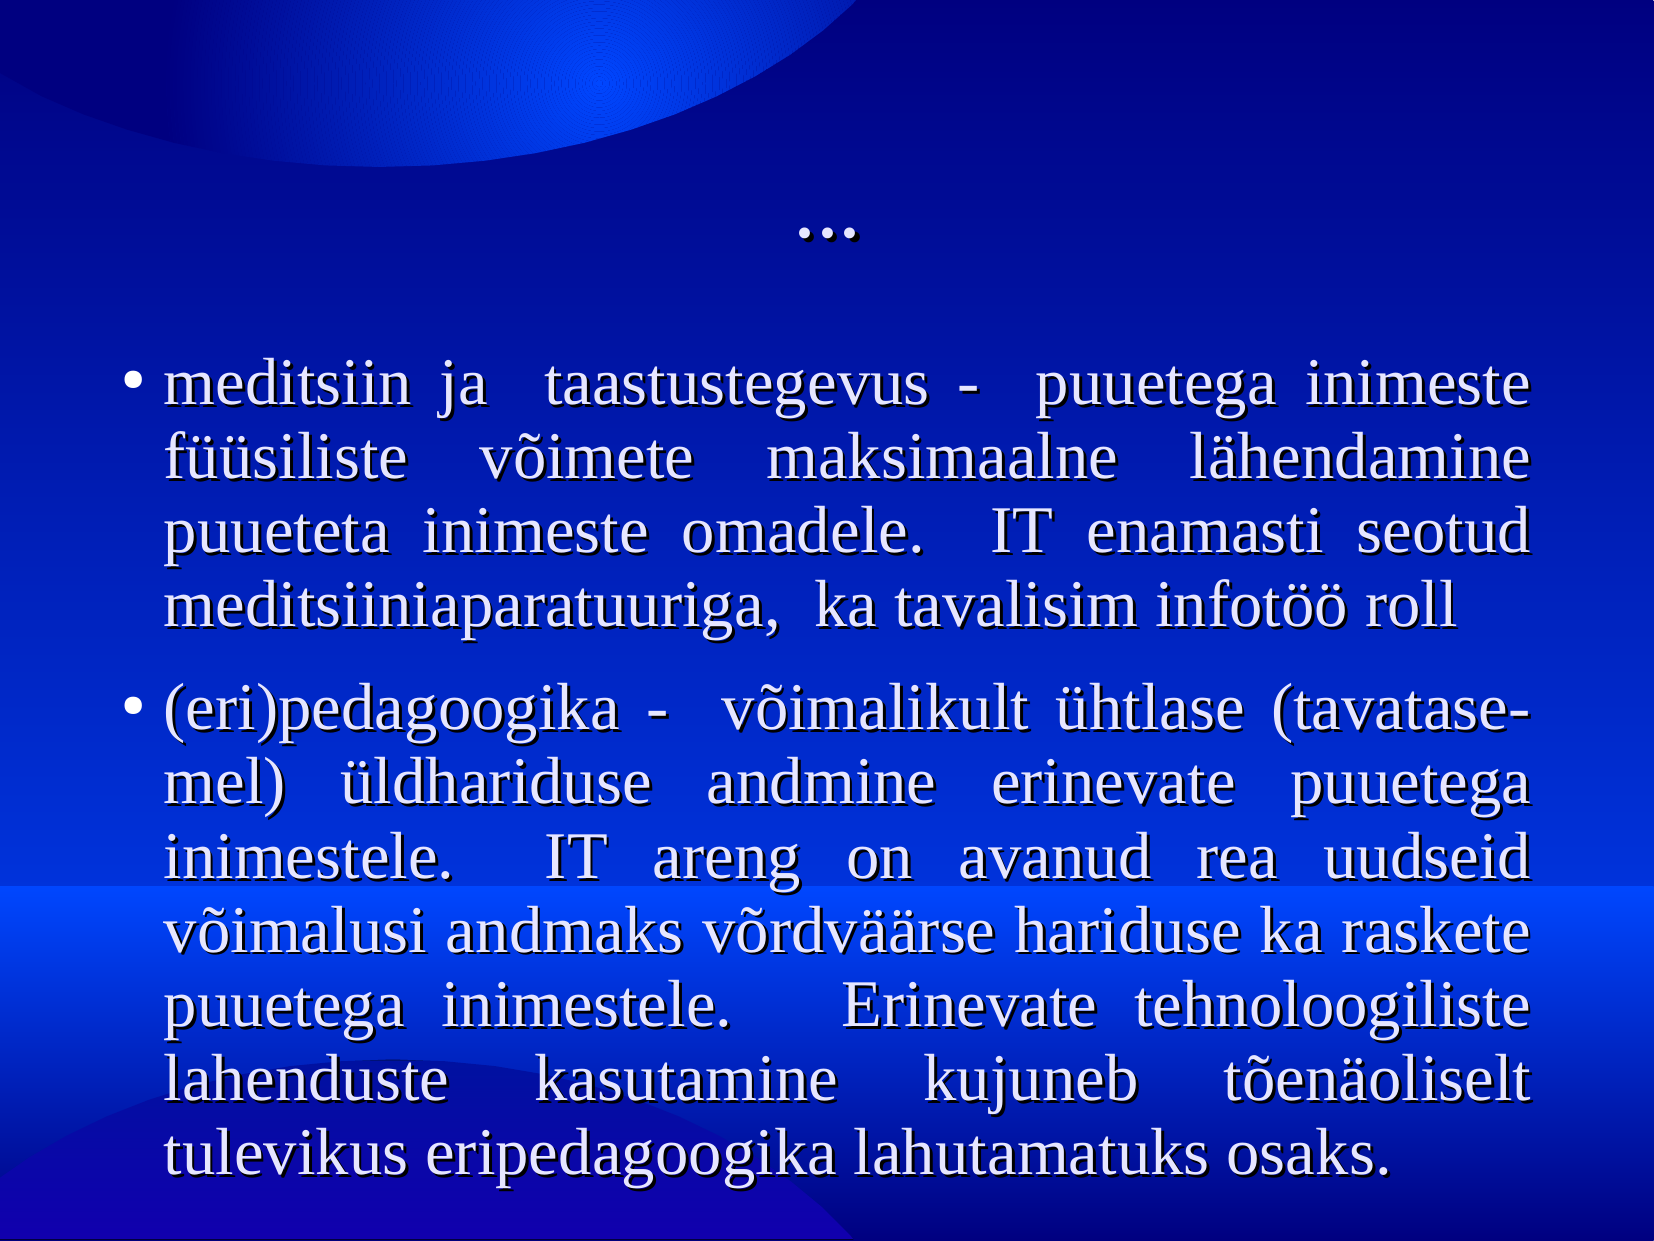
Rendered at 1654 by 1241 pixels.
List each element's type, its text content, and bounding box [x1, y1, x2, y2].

title ... [121, 102, 1534, 311]
list meditsiin ja taastustegevus - puuetega inimeste füüsiliste võimete maksimaalne lähendamine puueteta inimeste omadele. IT enamasti seotud meditsiiniaparatuuriga, ka tavalisim infotöö roll (eri)pedagoogika - võimalikult ühtlase (tavatase-mel) üldhariduse andmine erinevate puuetega inimestele. IT areng on avanud rea uudseid võimalusi andmaks võrdväärse hariduse ka raskete puuetega inimestele. Erinevate tehnoloogiliste lahenduste kasutamine kujuneb tõenäoliselt tulevikus eripedagoogika lahutamatuks osaks. [121, 344, 1534, 1241]
